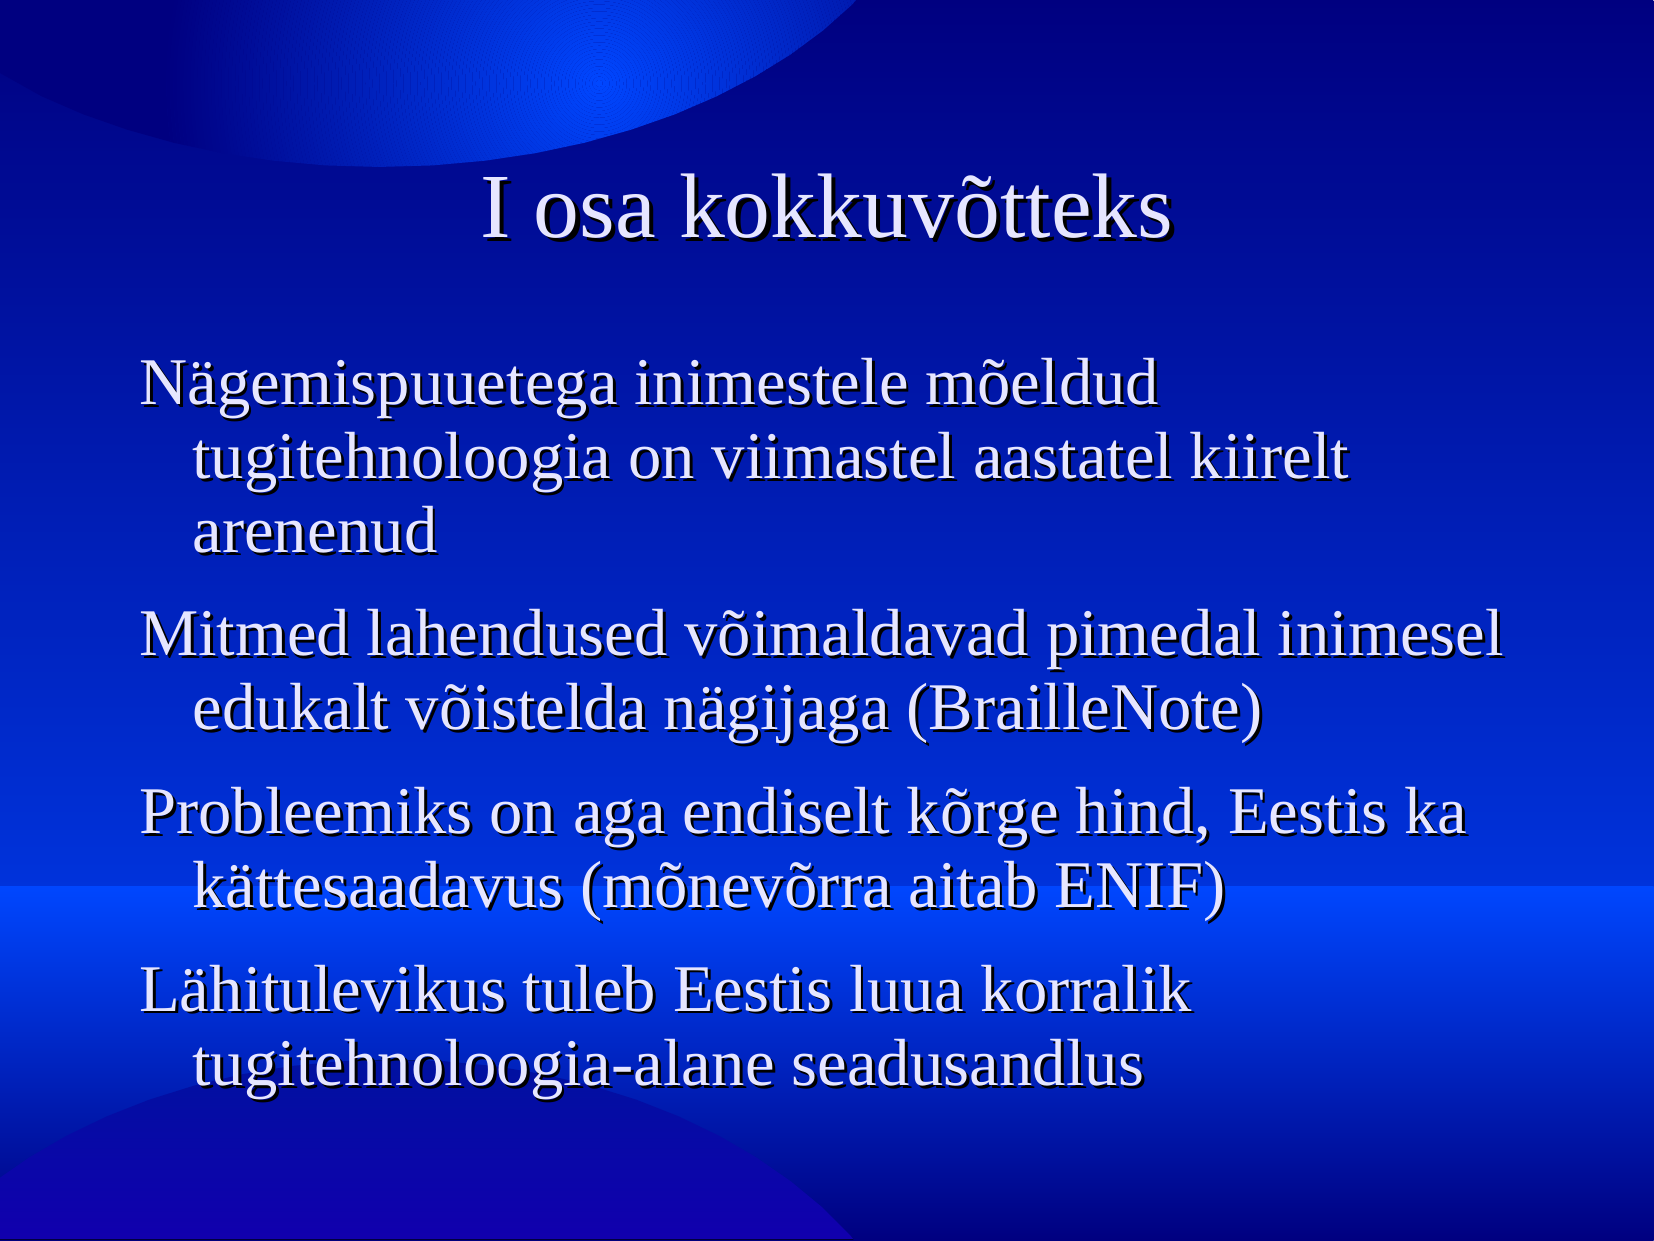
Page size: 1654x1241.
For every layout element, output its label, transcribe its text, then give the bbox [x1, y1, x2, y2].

list Nägemispuuetega inimestele mõeldud tugitehnoloogia on viimastel aastatel kiirelt arenenud Mitmed lahendused võimaldavad pimedal inimesel edukalt võistelda nägijaga (BrailleNote) Probleemiks on aga endiselt kõrge hind, Eestis ka kättesaadavus (mõnevõrra aitab ENIF) Lähitulevikus tuleb Eestis luua korralik tugitehnoloogia-alane seadusandlus [121, 344, 1534, 1127]
title I osa kokkuvõtteks [121, 102, 1534, 311]
